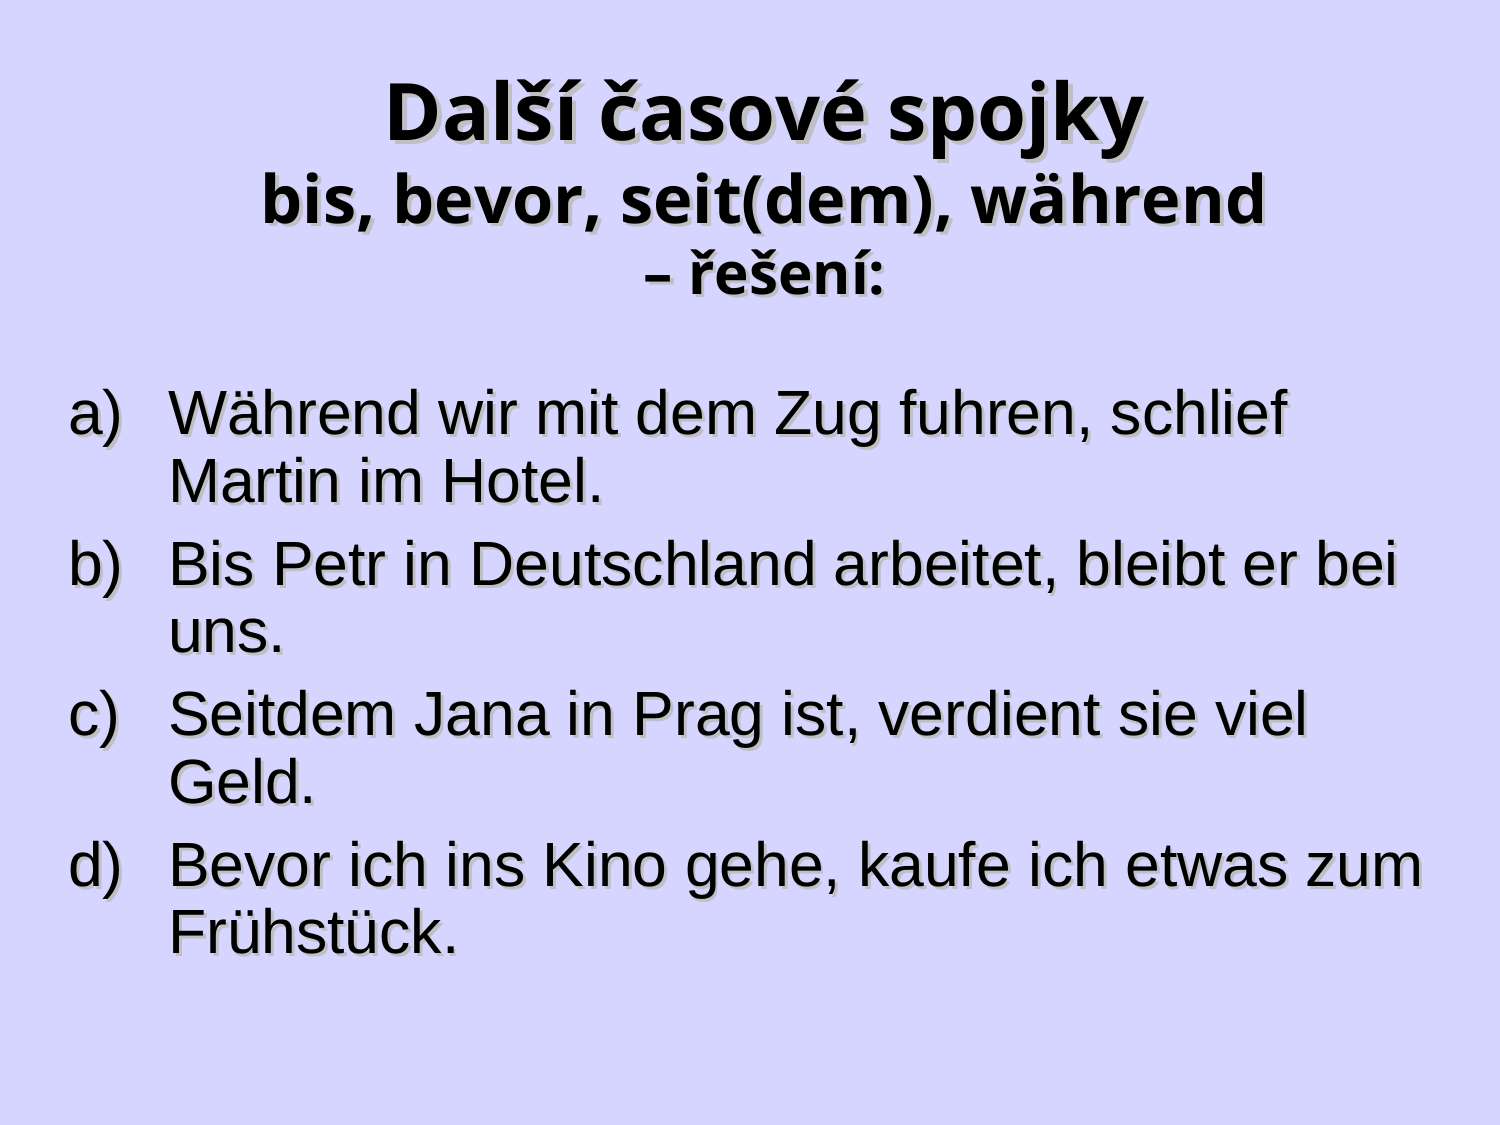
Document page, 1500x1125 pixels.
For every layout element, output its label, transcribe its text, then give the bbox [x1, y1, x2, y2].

title Další časové spojky bis, bevor, seit(dem), während – řešení: [76, 53, 1453, 314]
list Während wir mit dem Zug fuhren, schlief Martin im Hotel. Bis Petr in Deutschland arbeitet, bleibt er bei uns. Seitdem Jana in Prag ist, verdient sie viel Geld. Bevor ich ins Kino gehe, kaufe ich etwas zum Frühstück. [53, 373, 1450, 1036]
